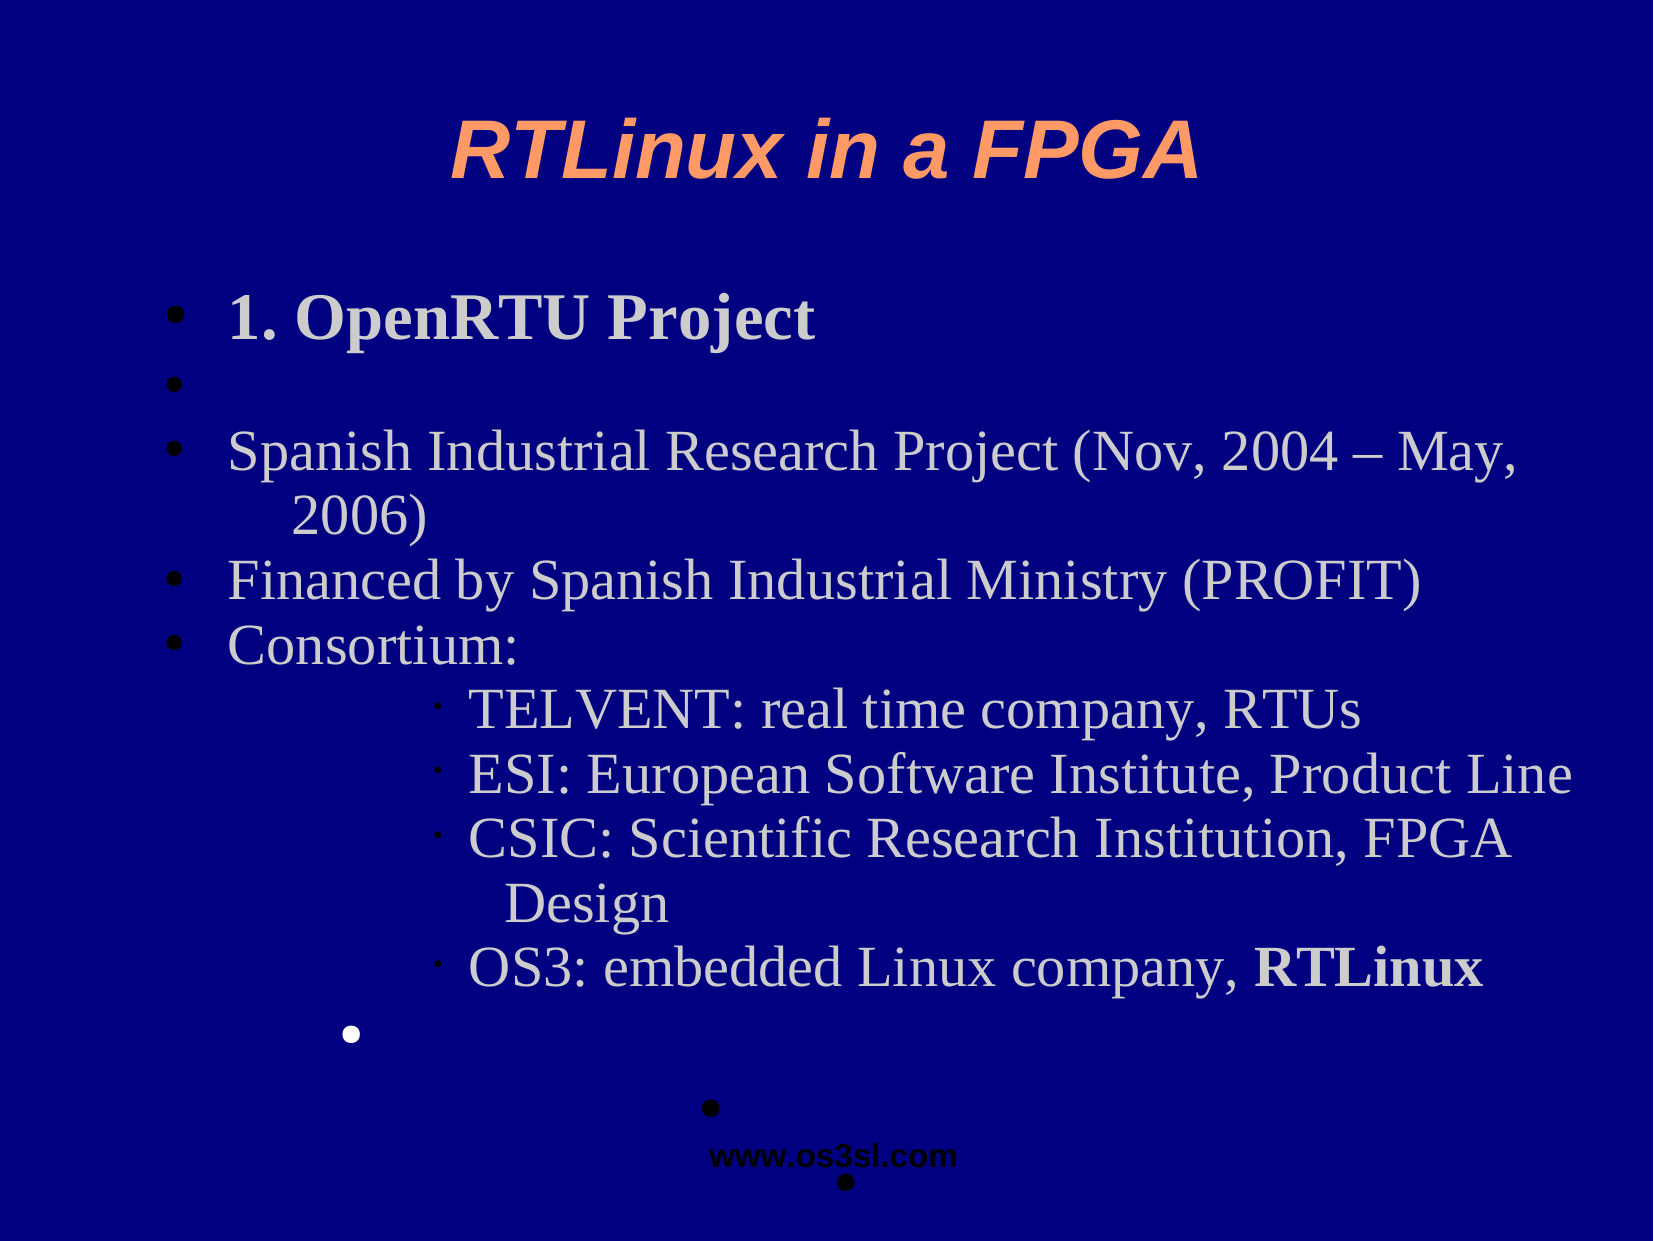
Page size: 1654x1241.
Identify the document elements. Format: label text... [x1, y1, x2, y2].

text_box www.os3sl.com [709, 1137, 959, 1199]
subtitle 1. OpenRTU Project Spanish Industrial Research Project (Nov, 2004 – May, 2006) Financed by Spanish Industrial Ministry (PROFIT) Consortium: TELVENT: real time company, RTUs ESI: European Software Institute, Product Line CSIC: Scientific Research Institution, FPGA Design OS3: embedded Linux company, RTLinux [150, 262, 1589, 1241]
title RTLinux in a FPGA [121, 46, 1534, 254]
